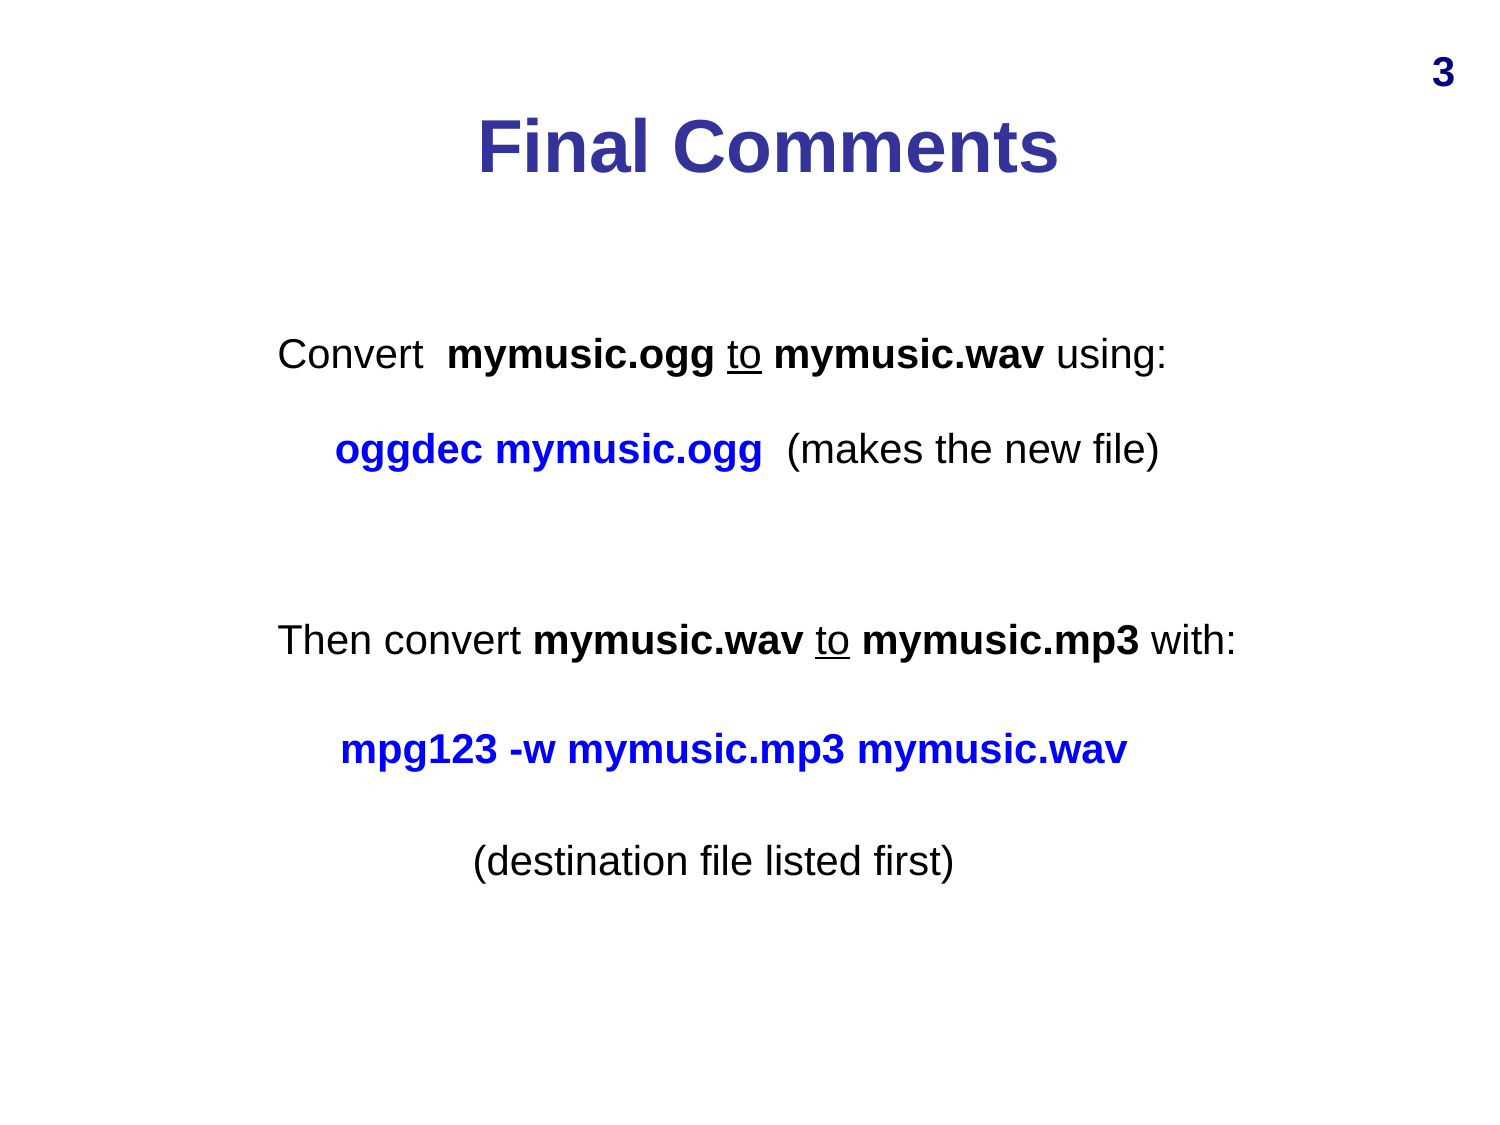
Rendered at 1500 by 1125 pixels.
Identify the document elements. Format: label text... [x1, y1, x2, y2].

text_box Convert mymusic.ogg to mymusic.wav using: oggdec mymusic.ogg (makes the new file) Then convert mymusic.wav to mymusic.mp3 with: mpg123 -w mymusic.mp3 mymusic.wav (destination file listed first) [187, 331, 1313, 901]
text_box 3 [1387, 37, 1500, 103]
title Final Comments [150, 75, 1388, 218]
